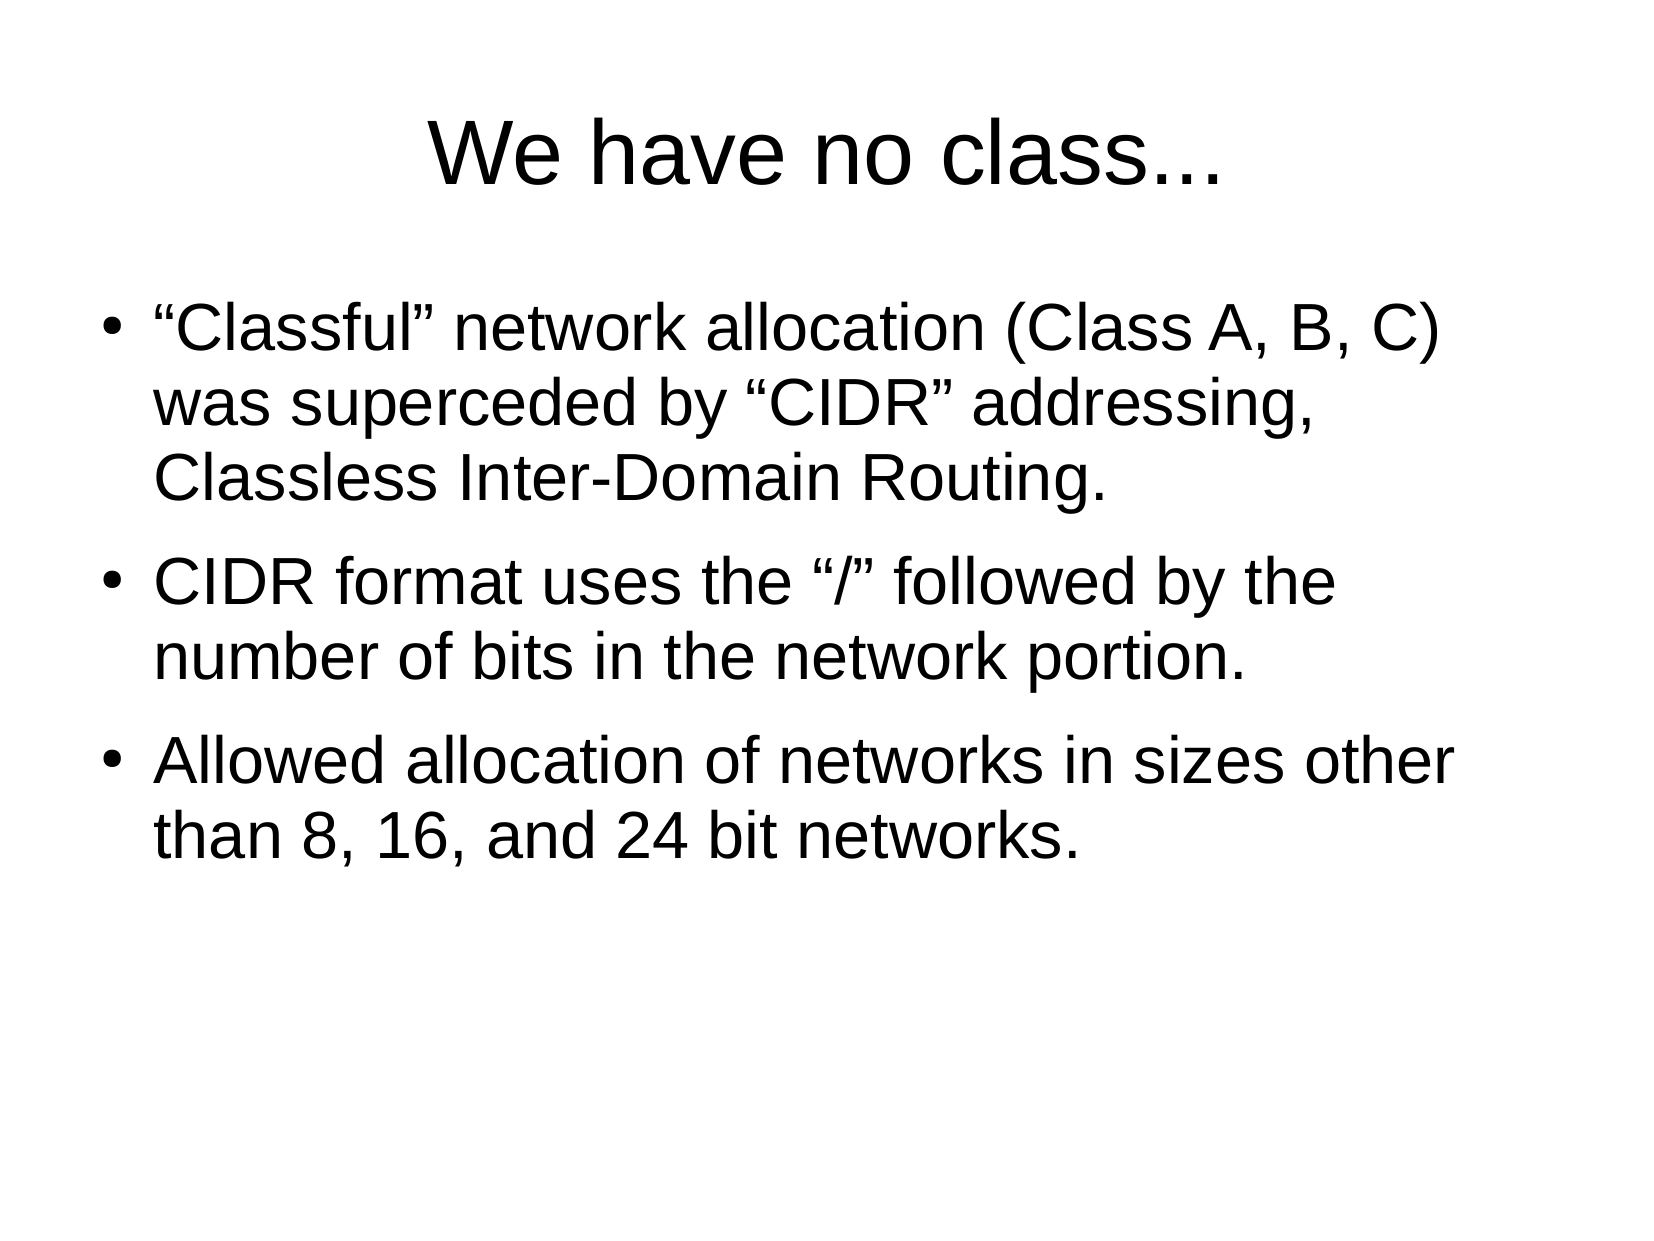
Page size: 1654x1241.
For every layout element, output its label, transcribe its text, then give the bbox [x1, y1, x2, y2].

title We have no class... [82, 49, 1571, 257]
list “Classful” network allocation (Class A, B, C) was superceded by “CIDR” addressing, Classless Inter-Domain Routing. CIDR format uses the “/” followed by the number of bits in the network portion. Allowed allocation of networks in sizes other than 8, 16, and 24 bit networks. [82, 290, 1571, 1109]
